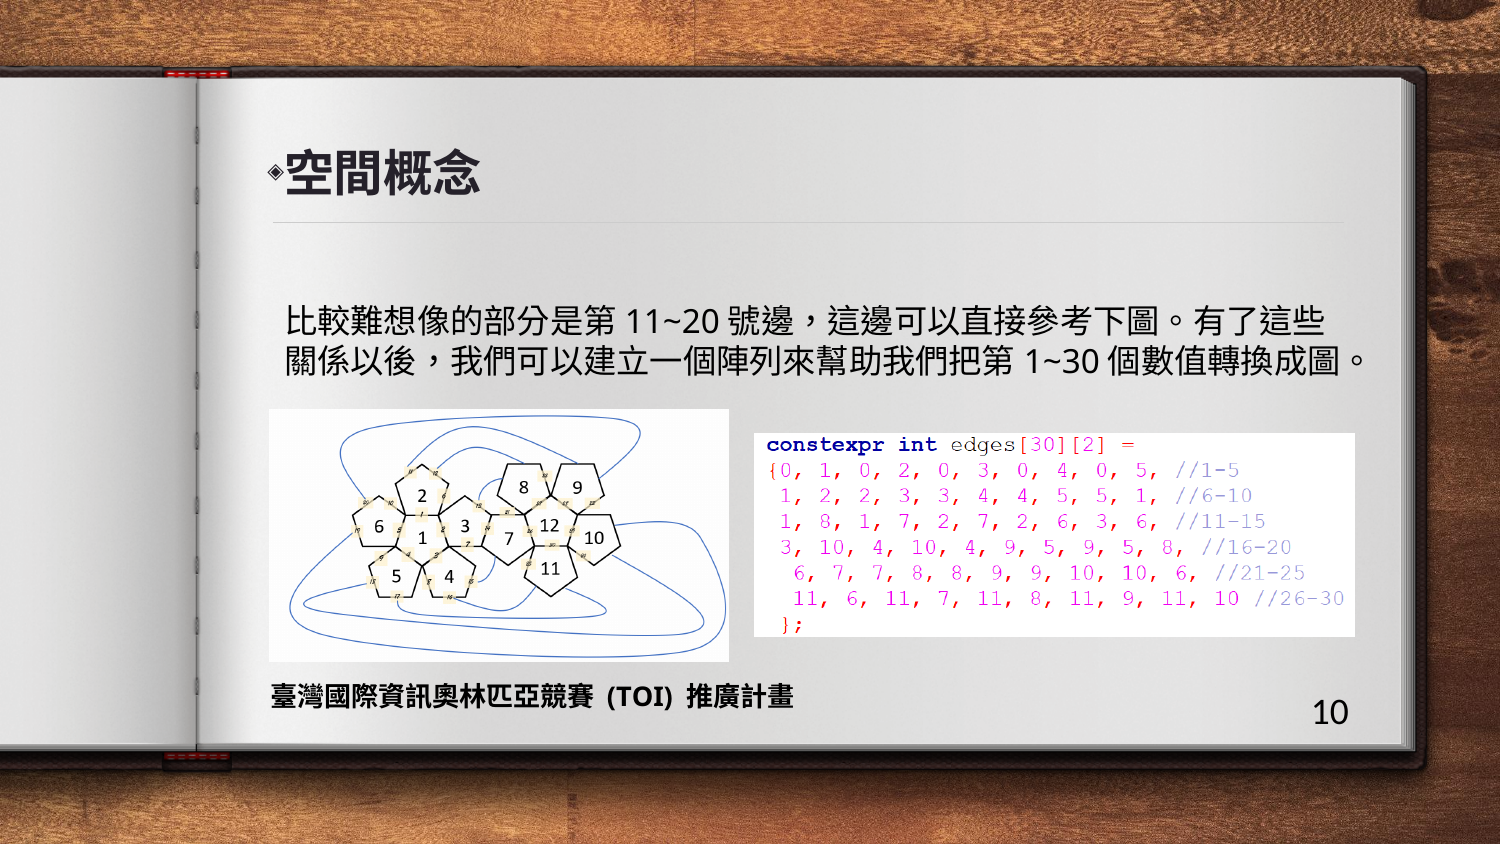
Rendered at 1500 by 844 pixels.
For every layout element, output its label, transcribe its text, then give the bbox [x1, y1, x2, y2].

picture [754, 433, 1355, 637]
list 空間概念 [252, 126, 1194, 216]
picture [269, 409, 729, 662]
text_box [1295, 672, 1386, 737]
text_box 比較難想像的部分是第11~20號邊，這邊可以直接參考下圖。有了這些關係以後，我們可以建立一個陣列來幫助我們把第1~30個數值轉換成圖。 [269, 293, 1367, 390]
